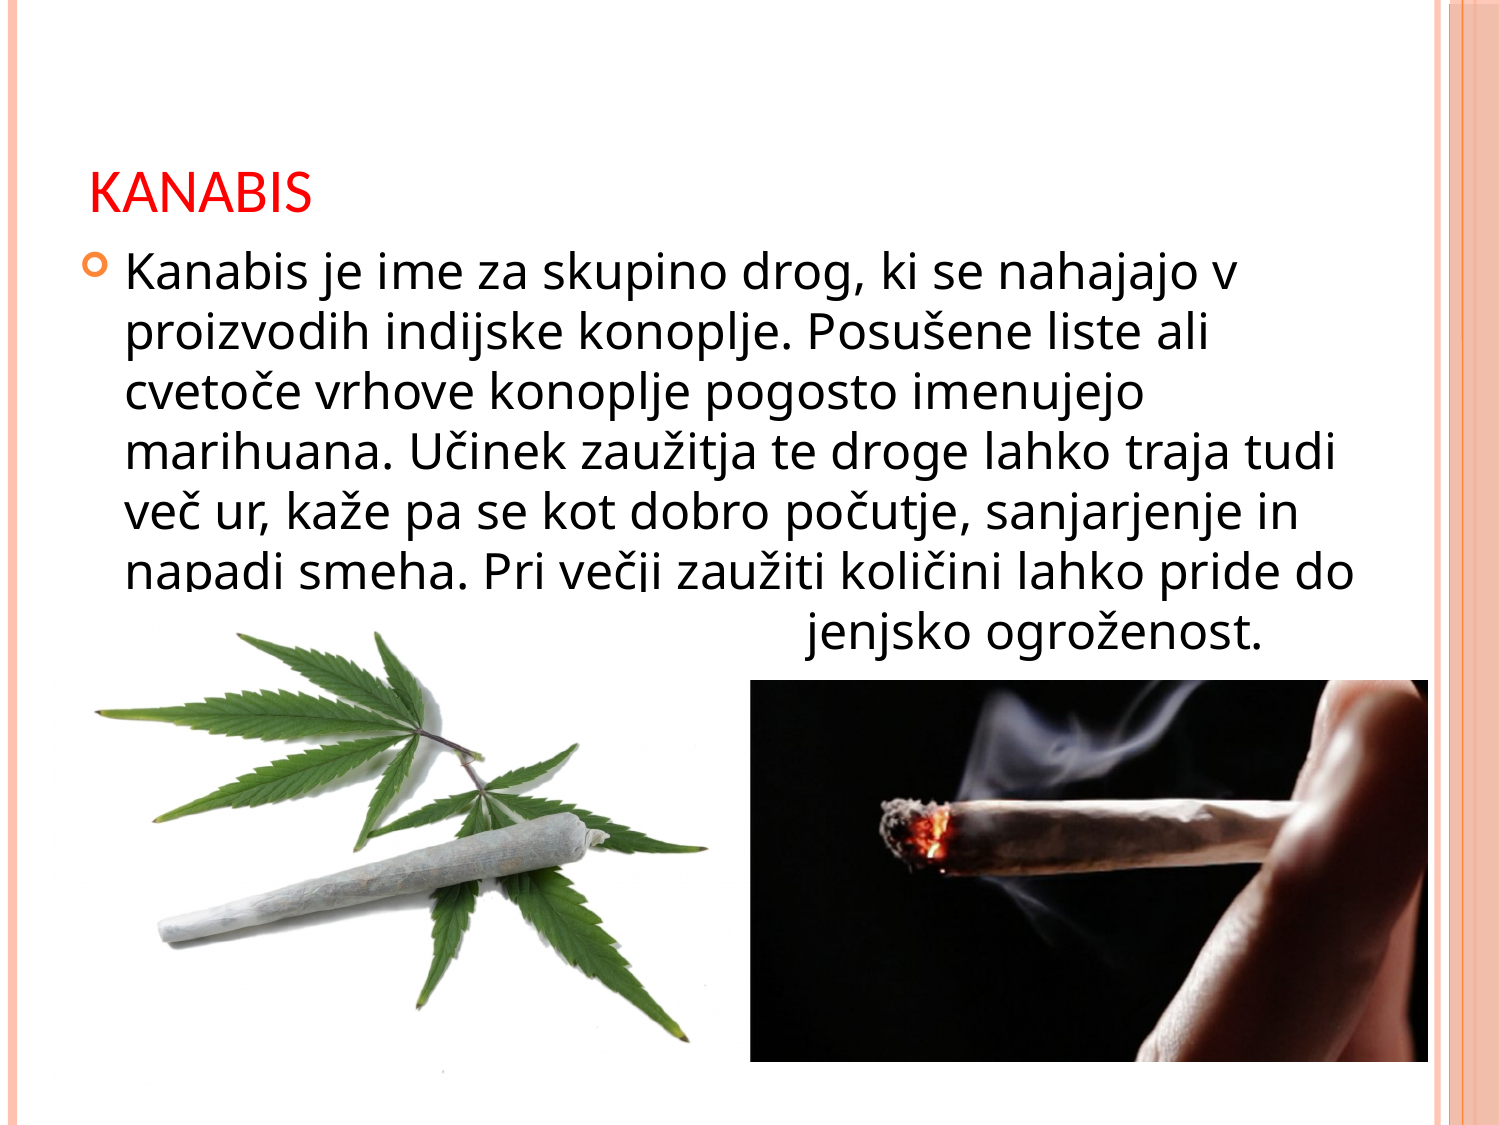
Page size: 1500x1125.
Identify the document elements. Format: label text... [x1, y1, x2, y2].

title KANABIS [75, 45, 1300, 231]
list Kanabis je ime za skupino drog, ki se nahajajo v proizvodih indijske konoplje. Posušene liste ali cvetoče vrhove konoplje pogosto imenujejo marihuana. Učinek zaužitja te droge lahko traja tudi več ur, kaže pa se kot dobro počutje, sanjarjenje in napadi smeha. Pri večji zaužiti količini lahko pride do slabosti, ni pa dokazov za življenjsko ogroženost. [64, 231, 1415, 680]
picture [53, 592, 1428, 1085]
